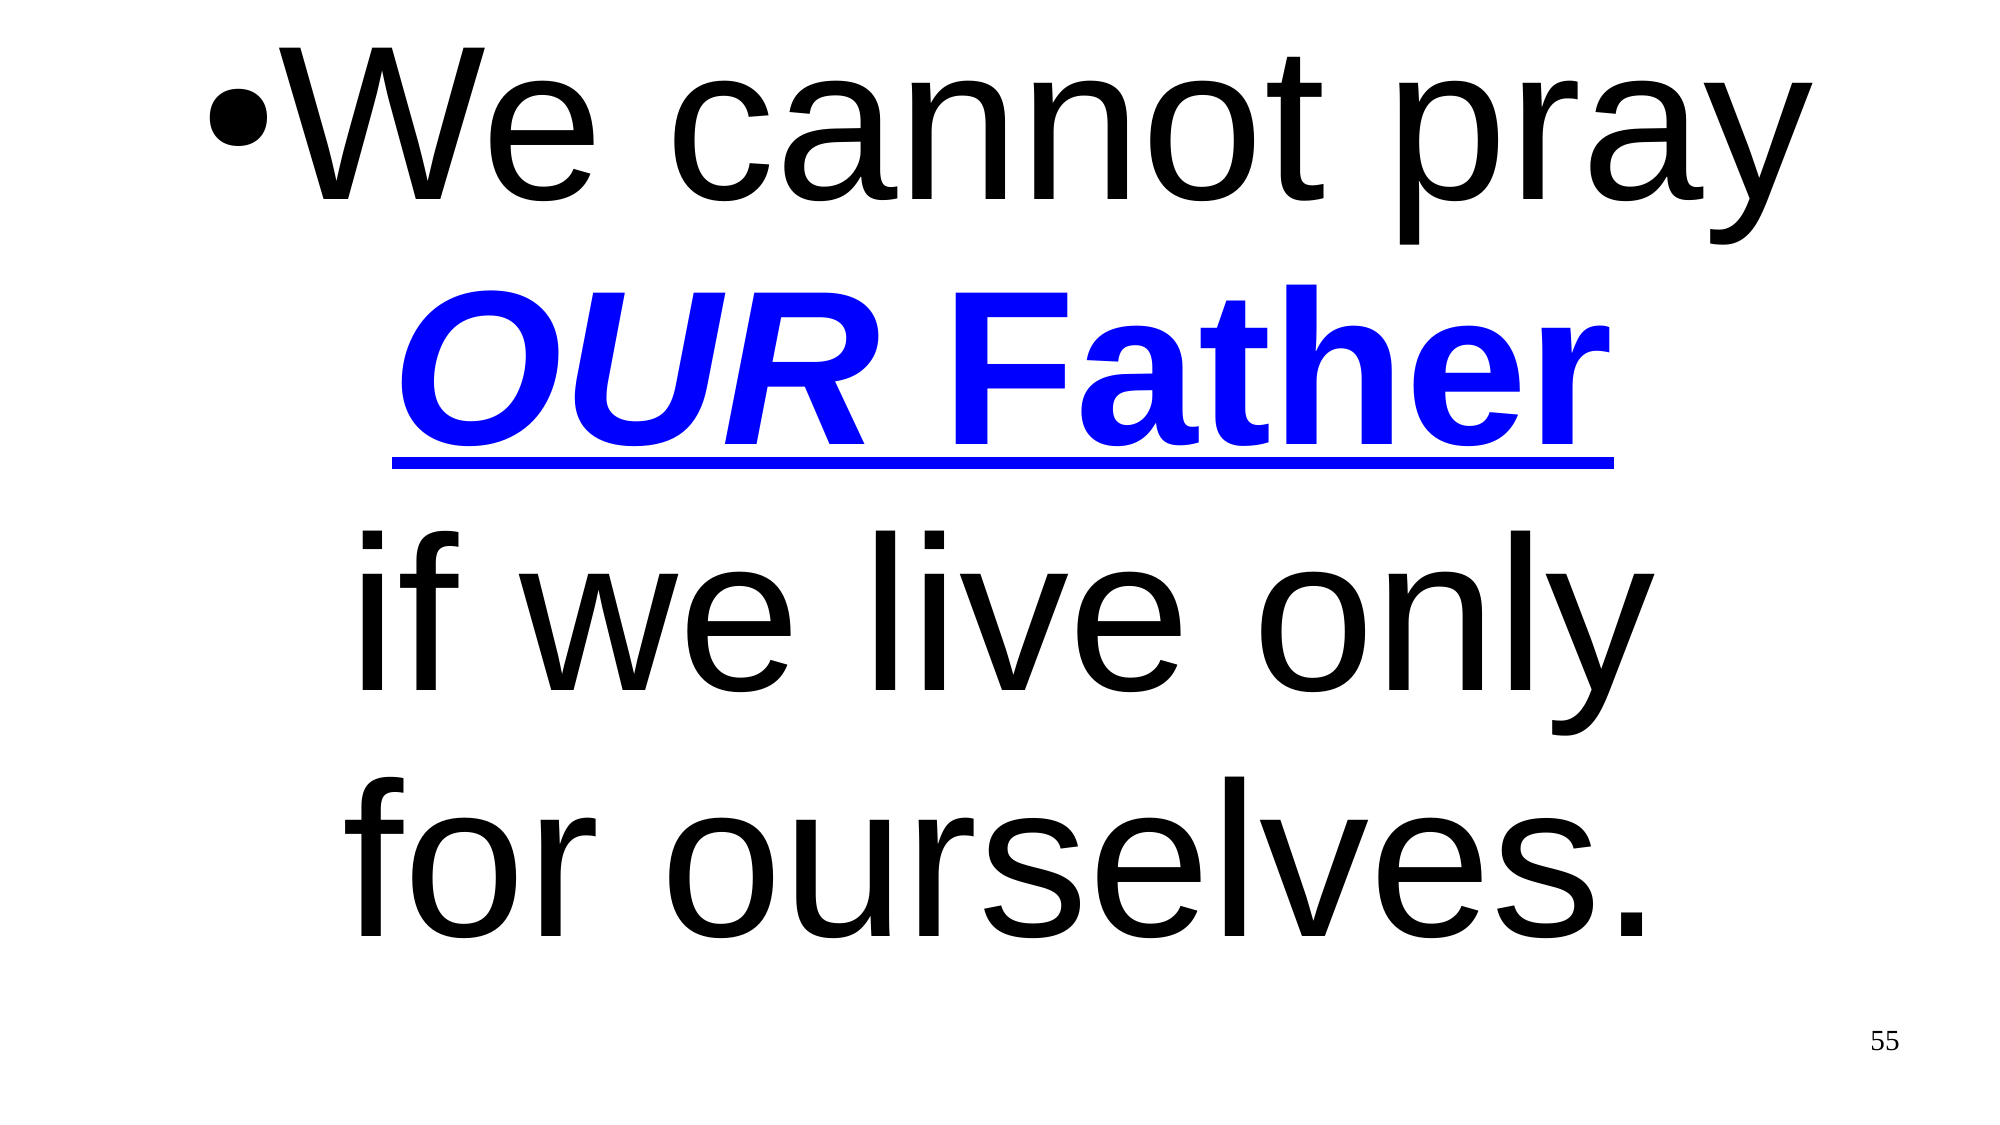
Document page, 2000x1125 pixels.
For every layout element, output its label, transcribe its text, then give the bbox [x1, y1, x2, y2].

list We cannot pray OUR Father if we live only for ourselves. [0, 0, 1996, 1123]
